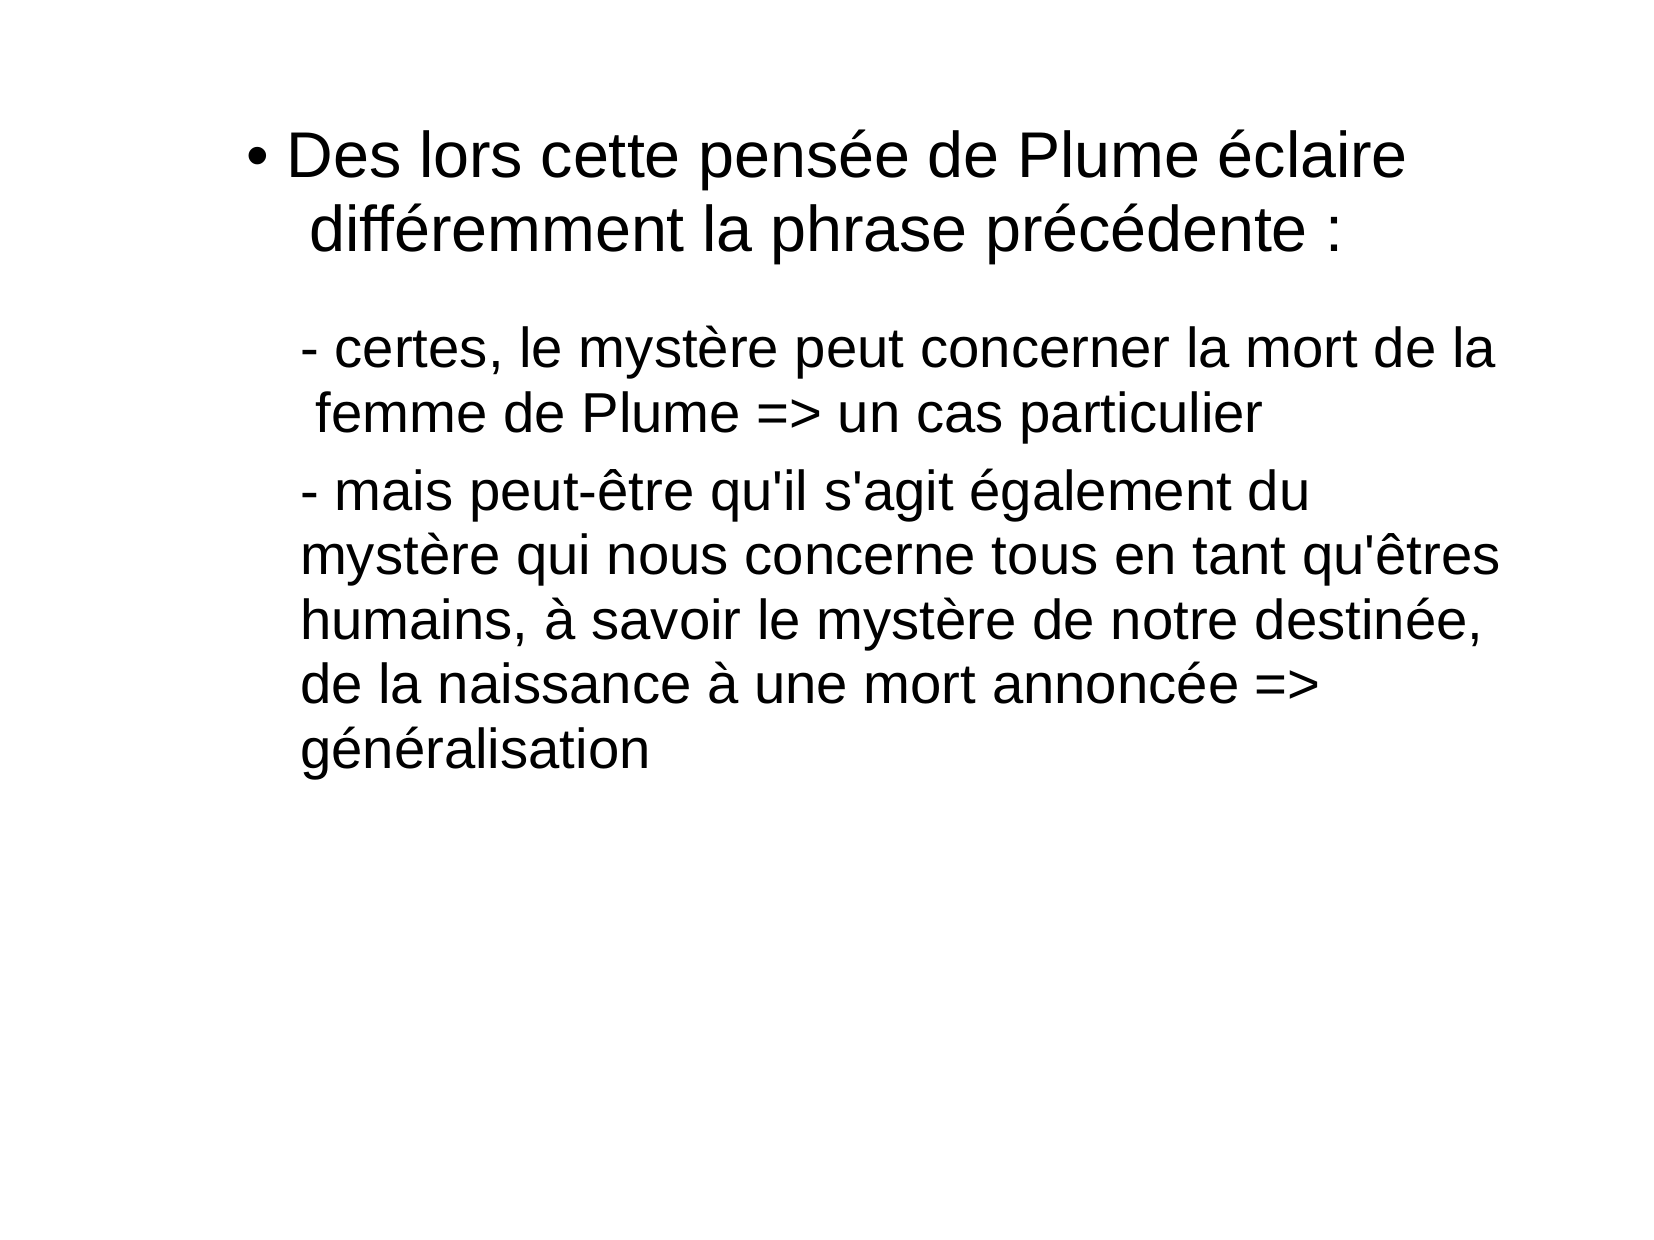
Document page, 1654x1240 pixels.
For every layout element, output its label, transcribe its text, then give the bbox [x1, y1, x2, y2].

text_box • Des lors cette pensée de Plume éclaire différemment la phrase précédente : - certes, le mystère peut concerner la mort de la femme de Plume => un cas particulier - mais peut-être qu'il s'agit également du mystère qui nous concerne tous en tant qu'êtres humains, à savoir le mystère de notre destinée, de la naissance à une mort annoncée => généralisation [101, 116, 1553, 753]
